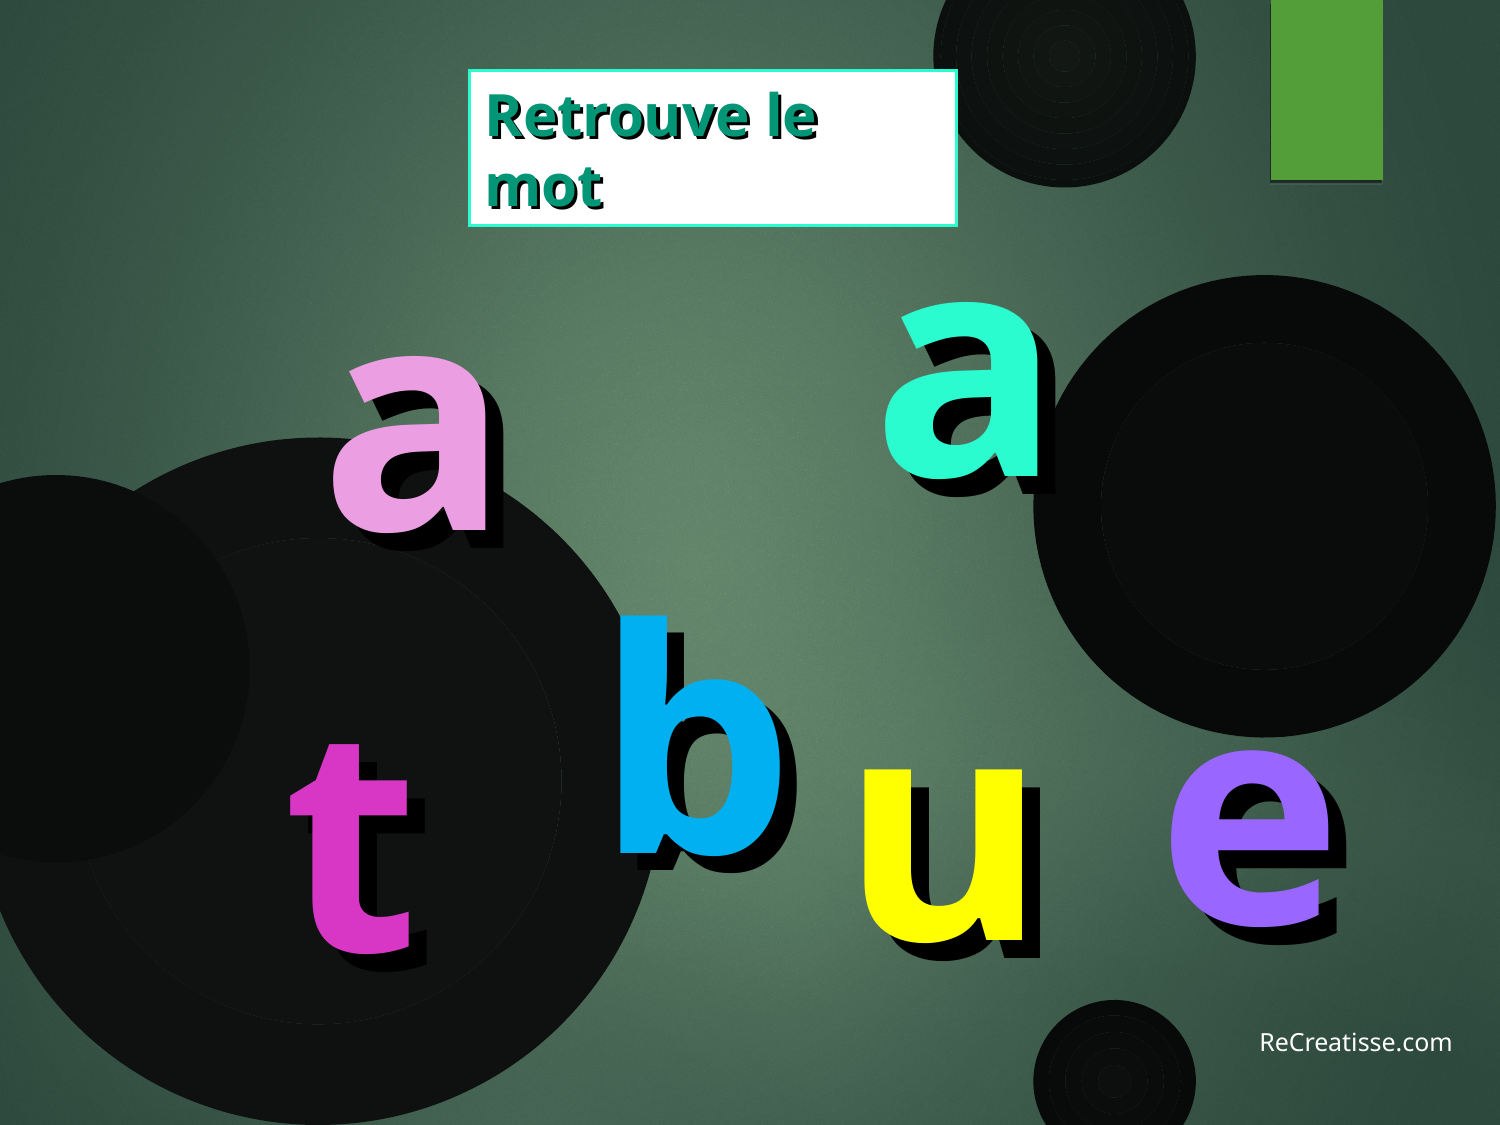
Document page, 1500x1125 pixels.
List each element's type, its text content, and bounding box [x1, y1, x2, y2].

text_box e [1143, 605, 1358, 995]
text_box t [269, 631, 435, 1022]
text_box Retrouve le mot [469, 71, 956, 226]
text_box u [826, 621, 1062, 1011]
text_box a [305, 211, 524, 601]
text_box ReCreatisse.com [1244, 1019, 1468, 1064]
text_box b [581, 533, 809, 923]
text_box a [857, 156, 1076, 546]
